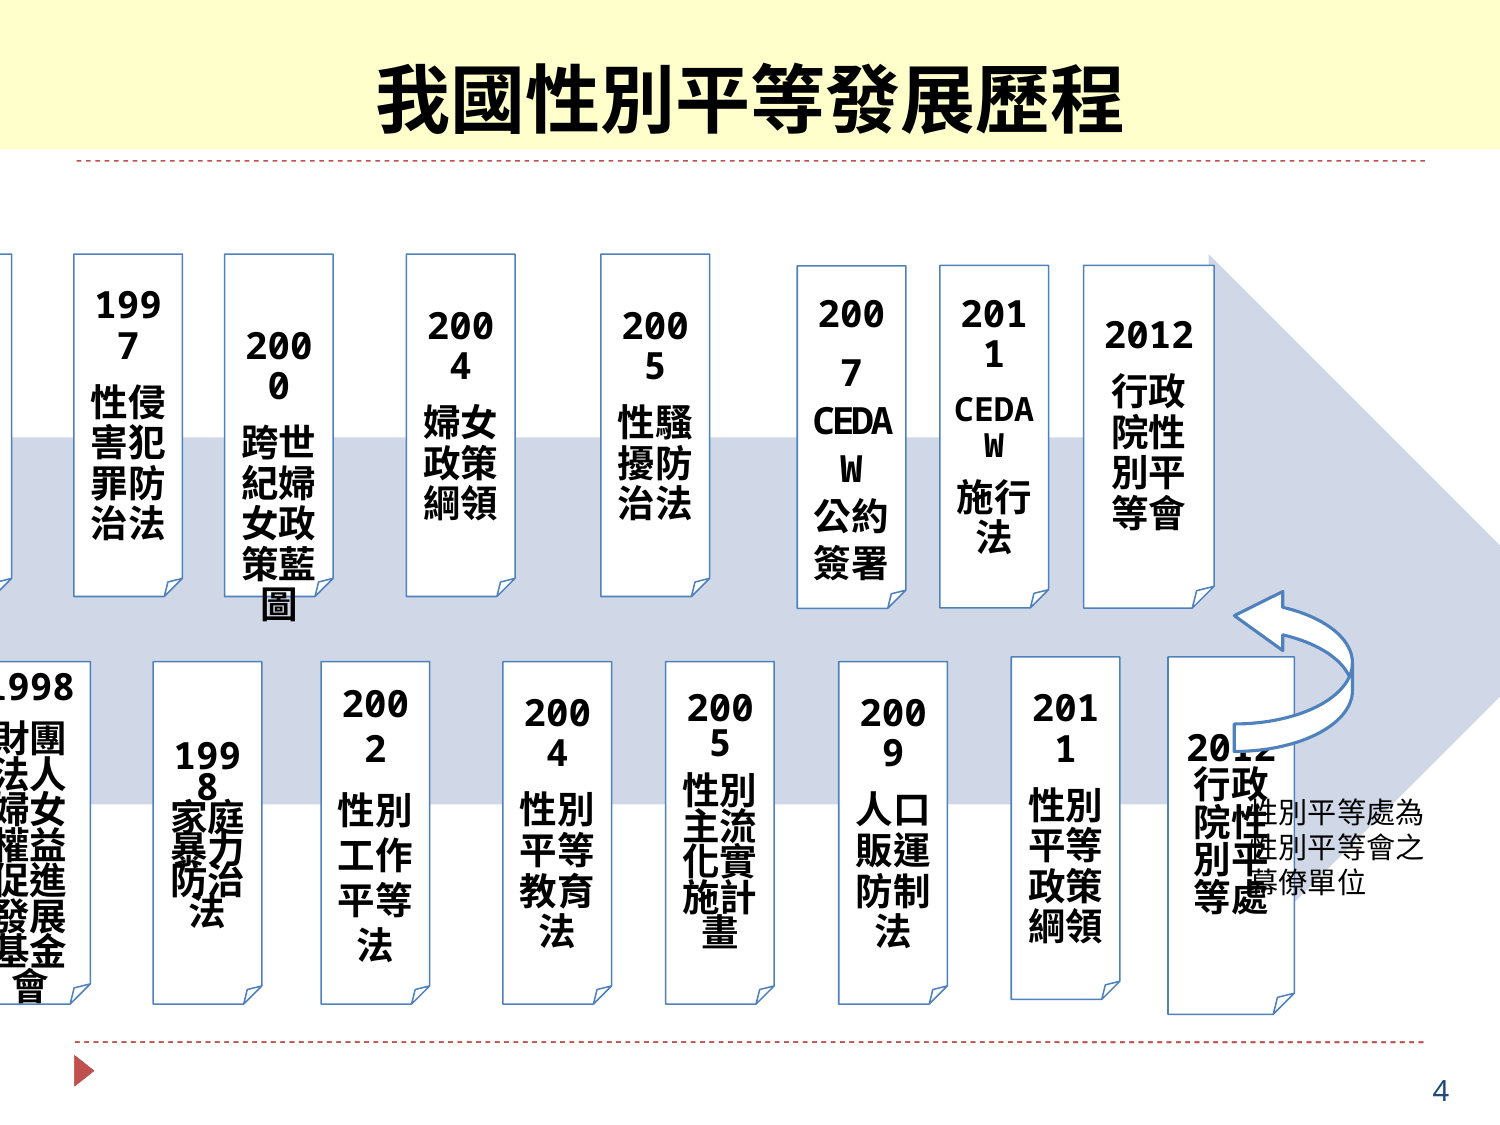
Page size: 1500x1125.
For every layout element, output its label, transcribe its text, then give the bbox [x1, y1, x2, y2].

text_box 2005 性別主流化實施計畫 [665, 661, 775, 1005]
text_box 4 [1417, 1065, 1500, 1125]
text_box 2011 CEDAW 施行法 [939, 265, 1049, 608]
text_box 2000 跨世紀婦女政策藍圖 [224, 254, 334, 597]
text_box 1997 行政院婦女權益促進委員會 [0, 254, 12, 591]
text_box 2011 性別平等政策綱領 [1011, 656, 1120, 1000]
text_box [267, 597, 291, 616]
text_box 1998 財團法人婦女權益促進發展基金會 [0, 661, 91, 1005]
text_box 2002 性別工作平等法 [321, 661, 430, 1005]
text_box 我國性別平等發展歷程 [0, 0, 1500, 150]
text_box 2007 CEDAW 公約簽署 [797, 265, 906, 609]
text_box 性別平等處為性別平等會之幕僚單位 [1234, 786, 1459, 909]
text_box [0, 253, 1500, 805]
text_box 2012 行政院性別平等處 [1167, 656, 1295, 1015]
text_box 2004 性別平等教育法 [502, 661, 612, 1005]
text_box 2012 行政院性別平等會 [1083, 265, 1215, 609]
text_box 1998 家庭暴力防治法 [153, 661, 262, 1005]
text_box 2004 婦女政策綱領 [406, 254, 516, 597]
text_box 1997 性侵害犯罪防治法 [73, 254, 183, 597]
text_box 2009 人口販運防制法 [838, 661, 948, 1005]
text_box 2005 性騷擾防治法 [600, 254, 710, 597]
